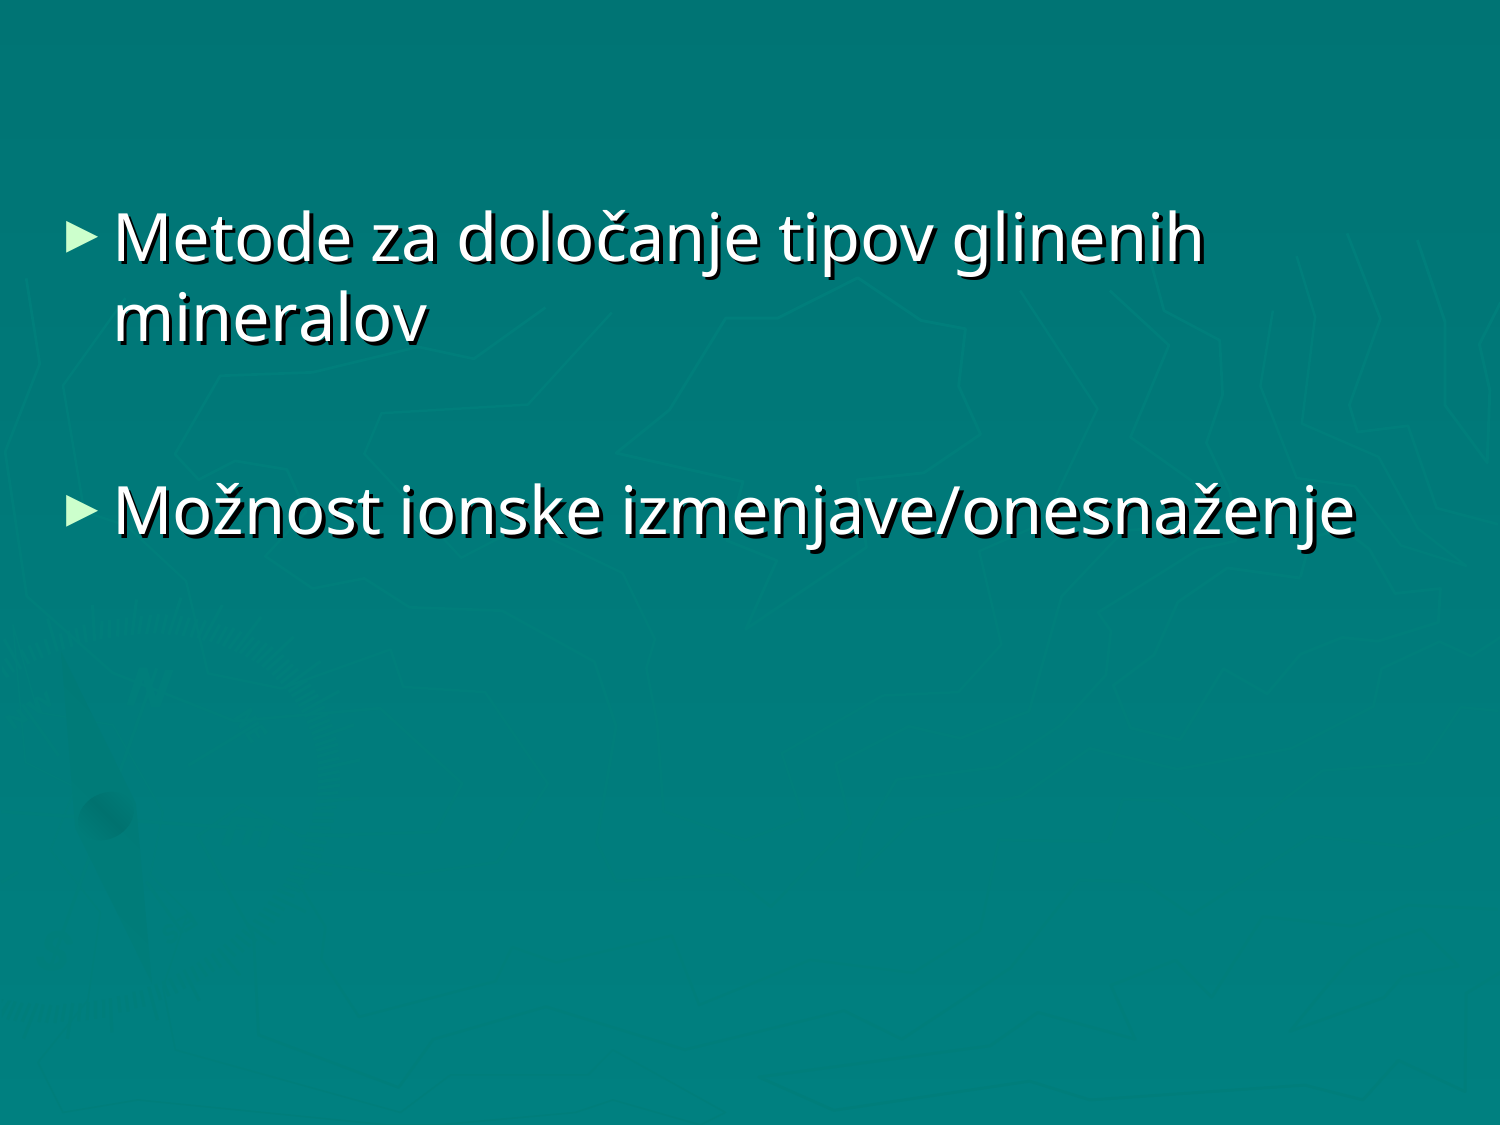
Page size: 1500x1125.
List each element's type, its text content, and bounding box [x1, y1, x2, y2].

text_box Metode za določanje tipov glinenih mineralov Možnost ionske izmenjave/onesnaženje [41, 90, 1443, 829]
